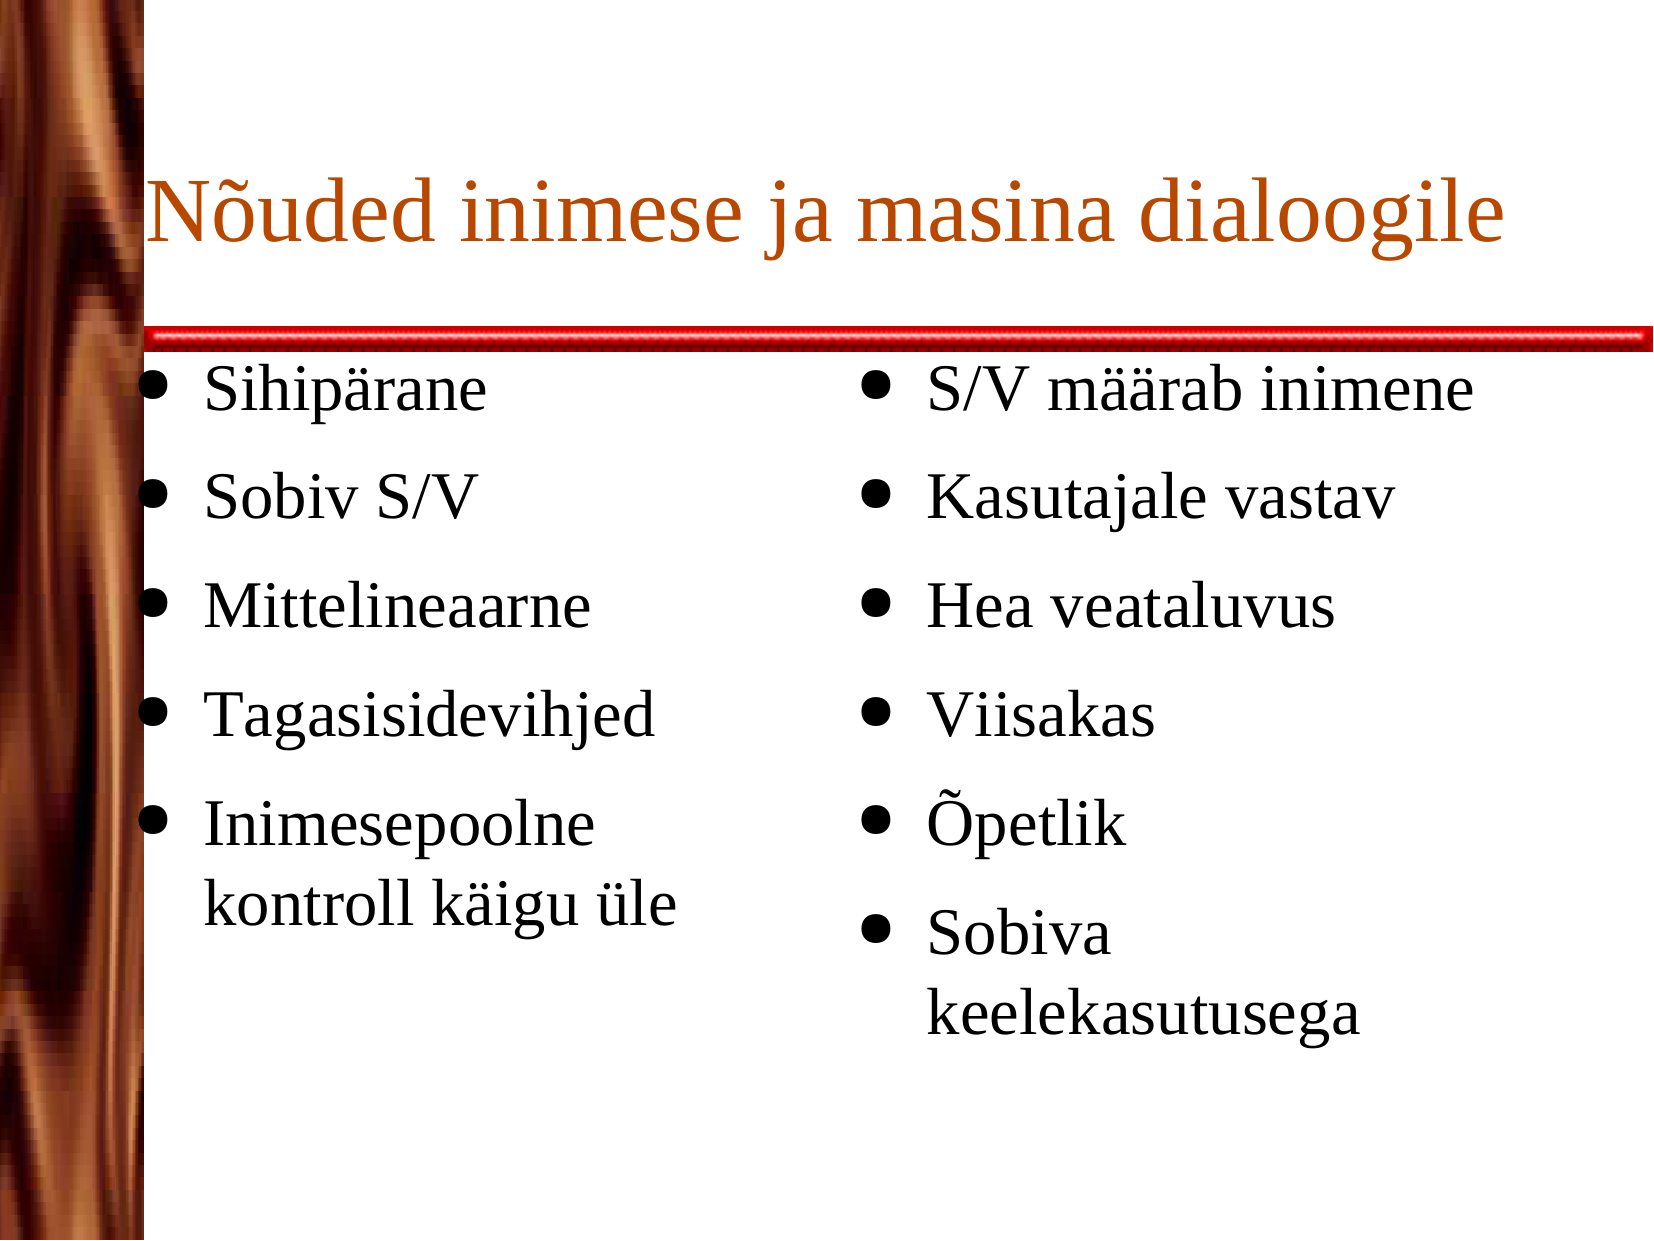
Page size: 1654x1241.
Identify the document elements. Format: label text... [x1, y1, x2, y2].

picture [0, 0, 1653, 1240]
list Sihipärane Sobiv S/V Mittelineaarne Tagasisidevihjed Inimesepoolne kontroll käigu üle [121, 344, 810, 1126]
list S/V määrab inimene Kasutajale vastav Hea veataluvus Viisakas Õpetlik Sobiva keelekasutusega [844, 344, 1534, 1126]
title Nõuded inimese ja masina dialoogile [121, 102, 1533, 310]
